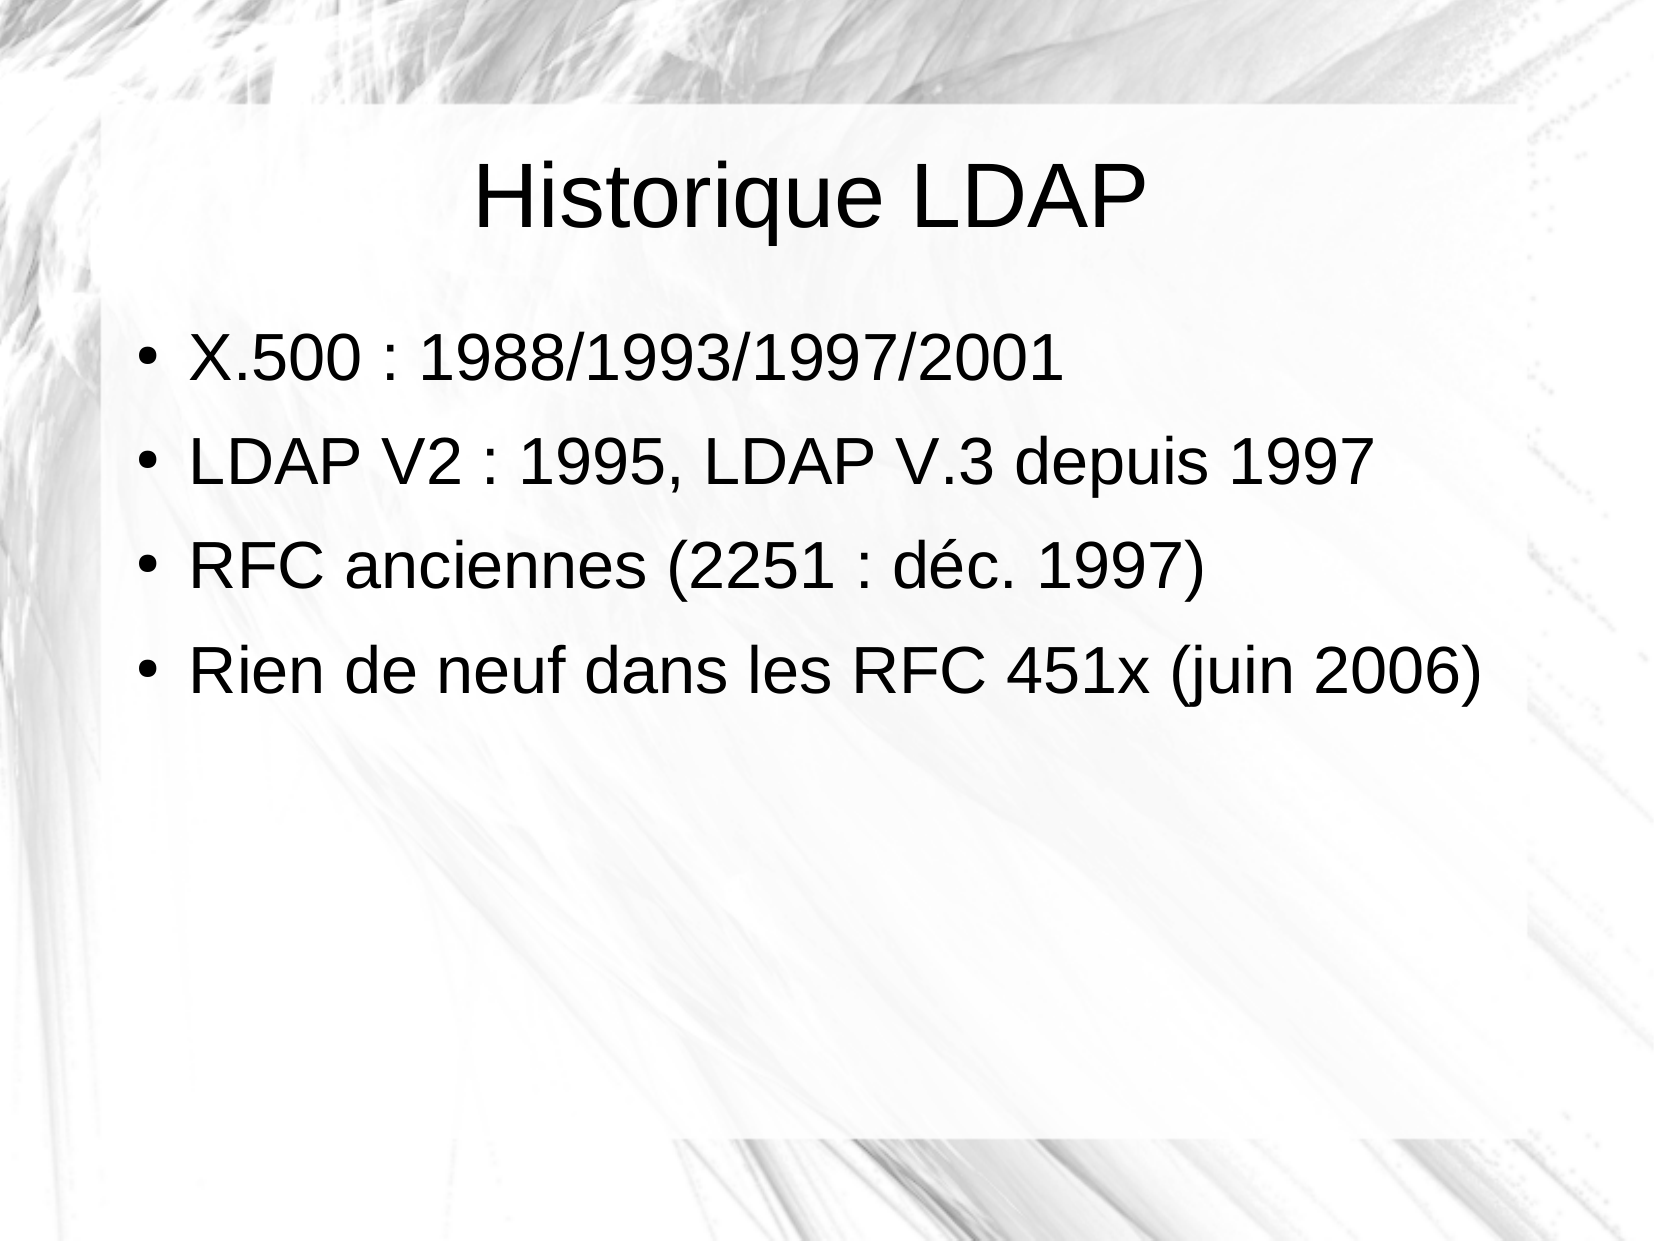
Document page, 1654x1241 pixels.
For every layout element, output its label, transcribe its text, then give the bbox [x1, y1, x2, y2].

title Historique LDAP [118, 119, 1506, 273]
list X.500 : 1988/1993/1997/2001 LDAP V2 : 1995, LDAP V.3 depuis 1997 RFC anciennes (2251 : déc. 1997) Rien de neuf dans les RFC 451x (juin 2006) [118, 319, 1571, 931]
picture [0, 0, 1654, 1241]
